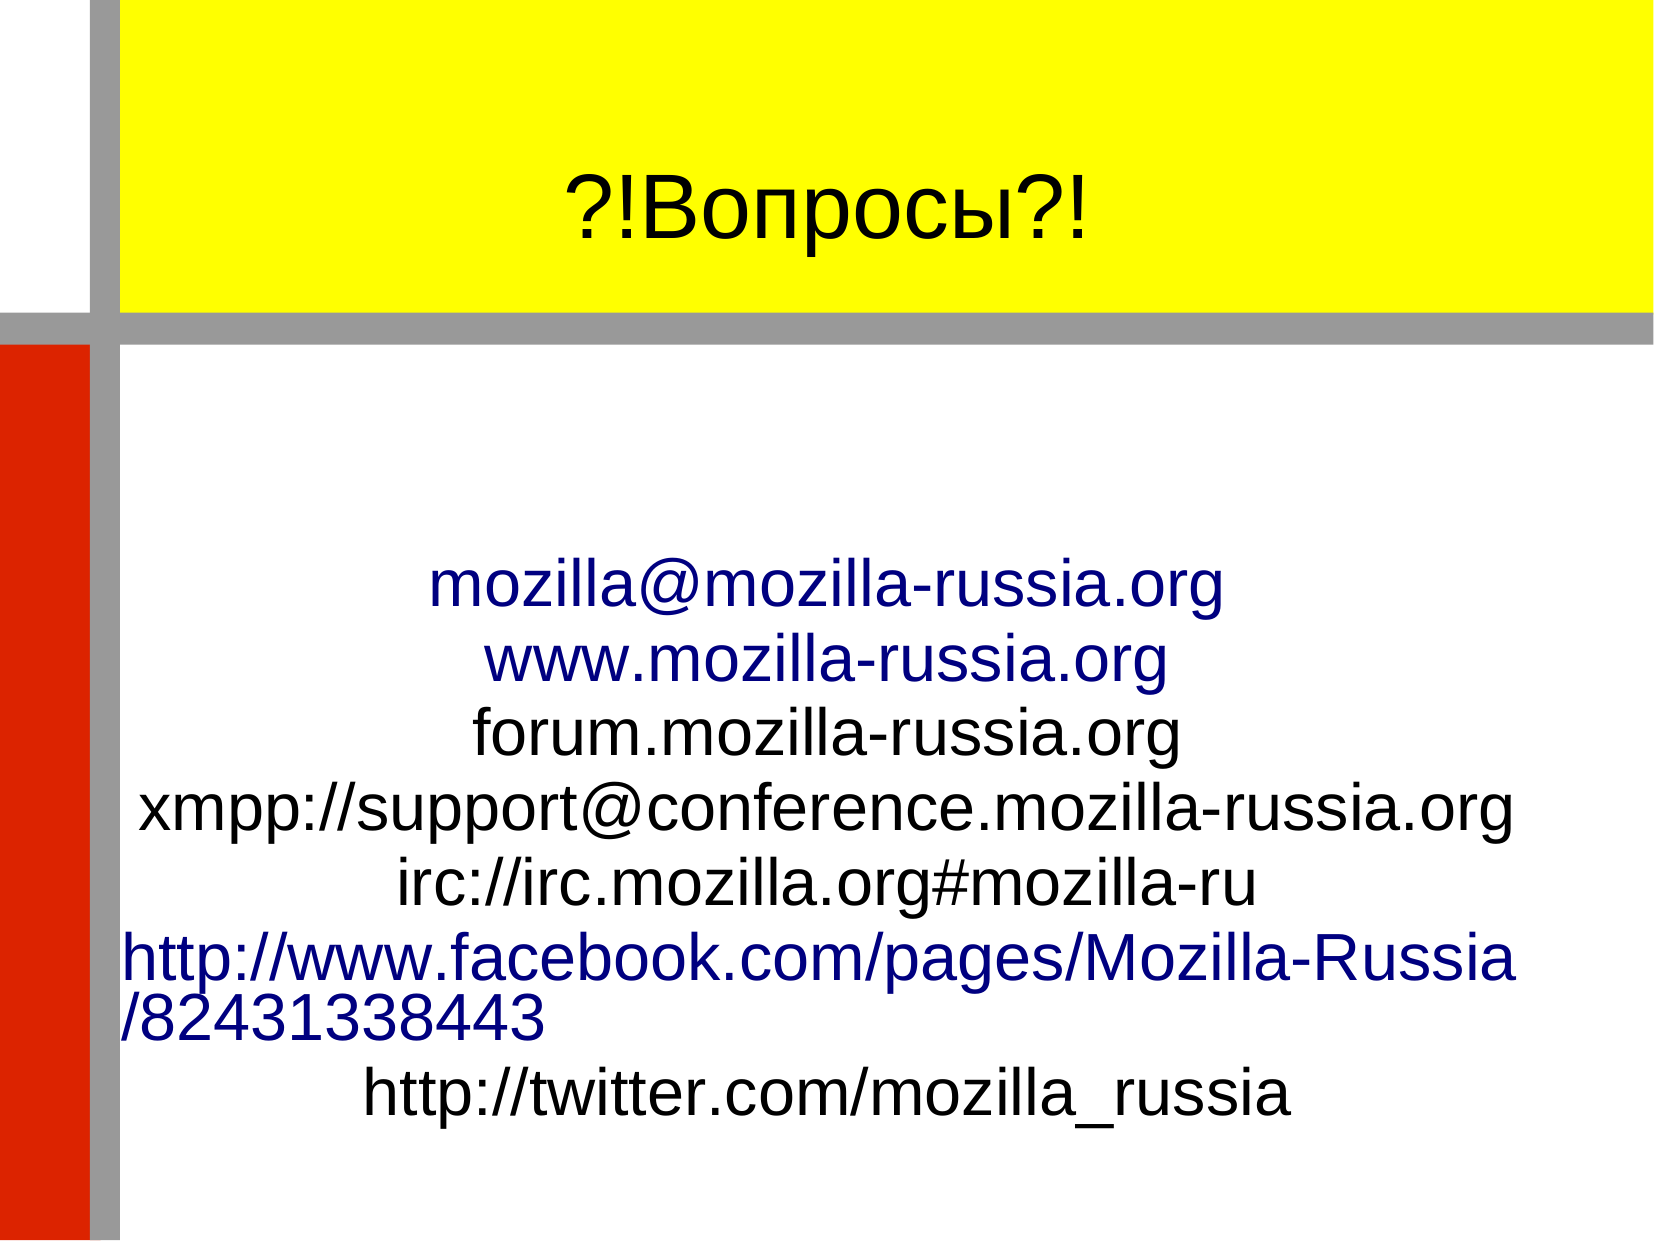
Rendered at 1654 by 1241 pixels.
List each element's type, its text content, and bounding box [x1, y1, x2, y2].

title ?!Вопросы?! [121, 102, 1534, 311]
subtitle mozilla@mozilla-russia.org www.mozilla-russia.org forum.mozilla-russia.org xmpp://support@conference.mozilla-russia.org irc://irc.mozilla.org#mozilla-ru http://www.facebook.com/pages/Mozilla-Russia/82431338443 http://twitter.com/mozilla_russia [121, 391, 1534, 1241]
